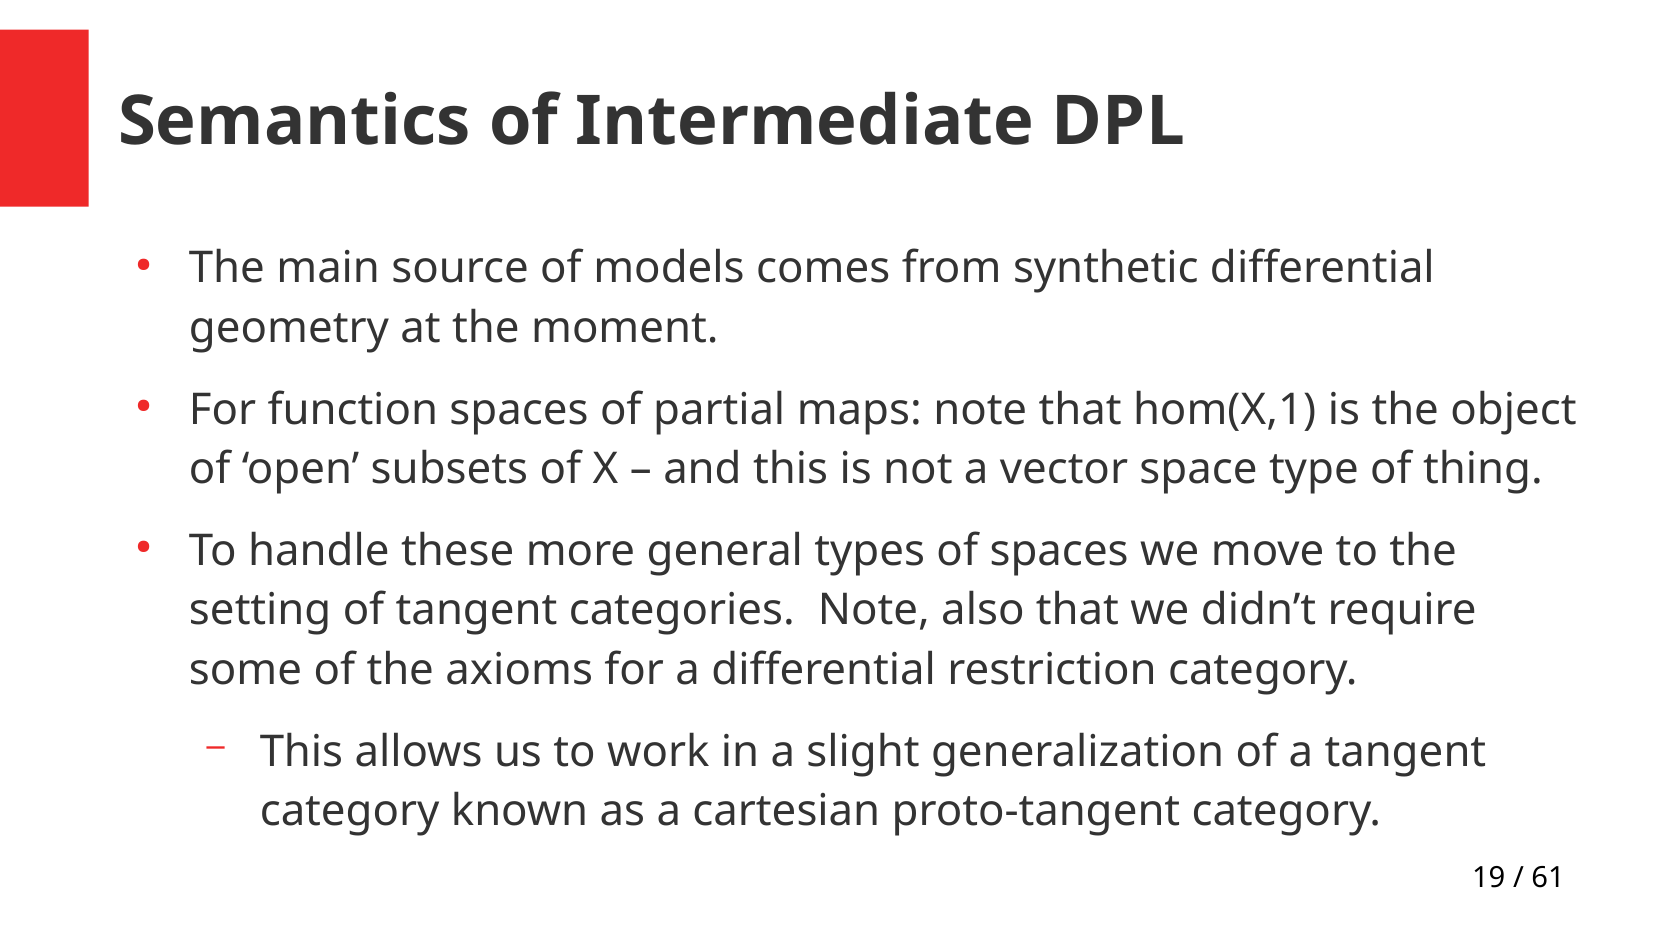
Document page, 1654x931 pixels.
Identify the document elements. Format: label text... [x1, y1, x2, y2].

list The main source of models comes from synthetic differential geometry at the moment. For function spaces of partial maps: note that hom(X,1) is the object of ‘open’ subsets of X – and this is not a vector space type of thing. To handle these more general types of spaces we move to the setting of tangent categories. Note, also that we didn’t require some of the axioms for a differential restriction category. This allows us to work in a slight generalization of a tangent category known as a cartesian proto-tangent category. [118, 236, 1595, 798]
title Semantics of Intermediate DPL [118, 29, 1595, 207]
